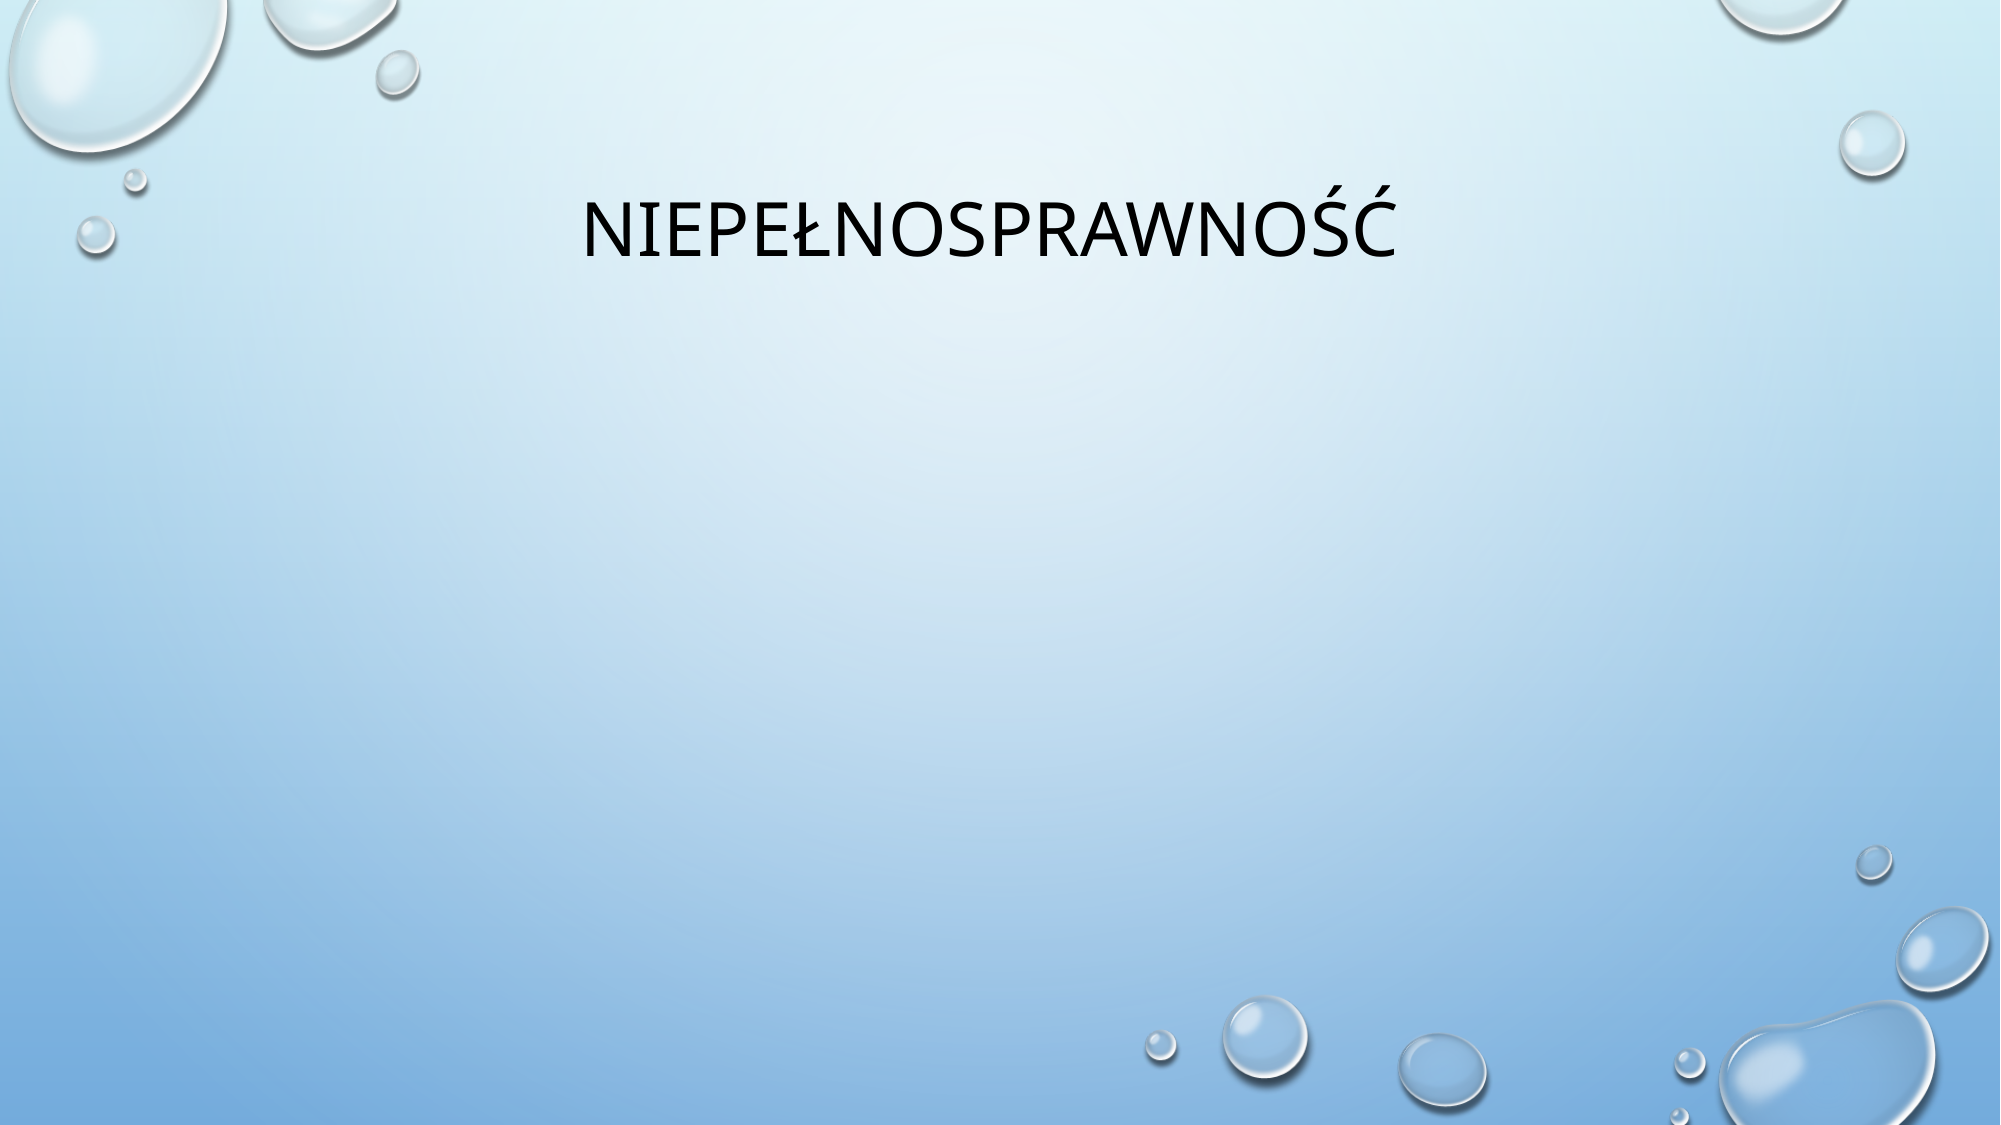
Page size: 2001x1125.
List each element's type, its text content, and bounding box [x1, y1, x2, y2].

title Niepełnosprawność [149, 101, 1851, 364]
